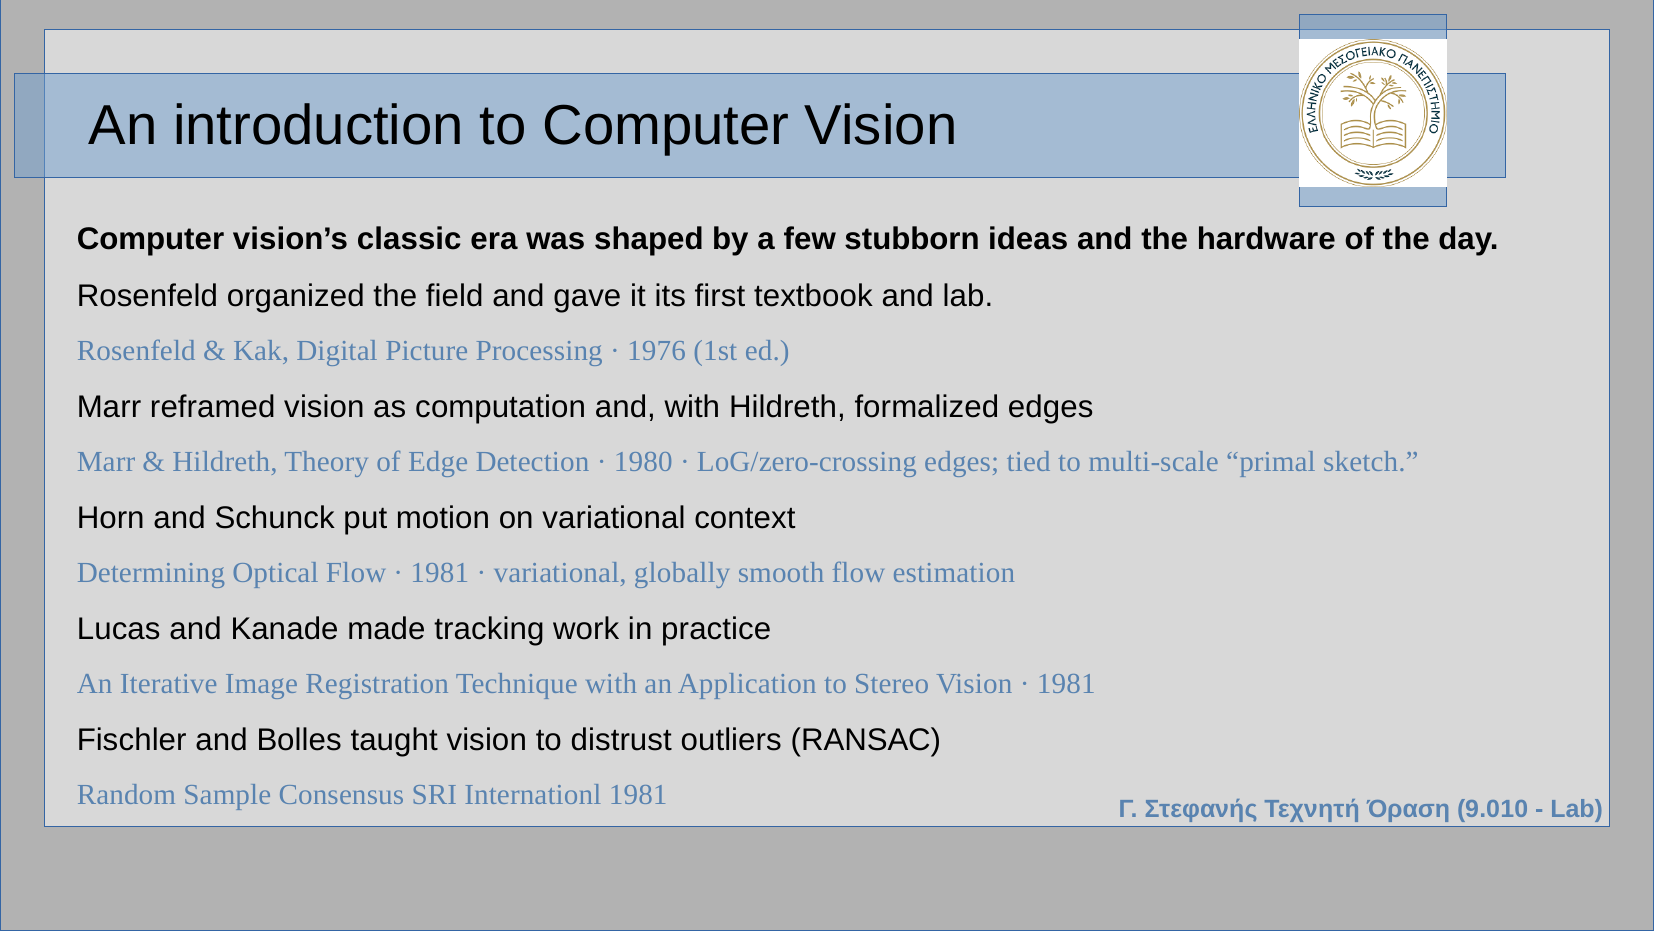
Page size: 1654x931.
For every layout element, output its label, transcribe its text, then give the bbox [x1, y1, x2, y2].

text_box Γ. Στεφανής Τεχνητή Όραση (9.010 - Lab) [1092, 772, 1630, 844]
title An introduction to Computer Vision [88, 73, 1299, 178]
title An introduction to Computer Vision [1447, 73, 1506, 178]
list Computer vision’s classic era was shaped by a few stubborn ideas and the hardware of the day. Rosenfeld organized the field and gave it its first textbook and lab. Rosenfeld & Kak, Digital Picture Processing · 1976 (1st ed.) Marr reframed vision as computation and, with Hildreth, formalized edges Marr & Hildreth, Theory of Edge Detection · 1980 · LoG/zero-crossing edges; tied to multi-scale “primal sketch.” Horn and Schunck put motion on variational context Determining Optical Flow · 1981 · variational, globally smooth flow estimation Lucas and Kanade made tracking work in practice An Iterative Image Registration Technique with an Application to Stereo Vision · 1981 Fischler and Bolles taught vision to distrust outliers (RANSAC) Random Sample Consensus SRI Internationl 1981 [76, 221, 1554, 851]
picture [1299, 39, 1447, 187]
